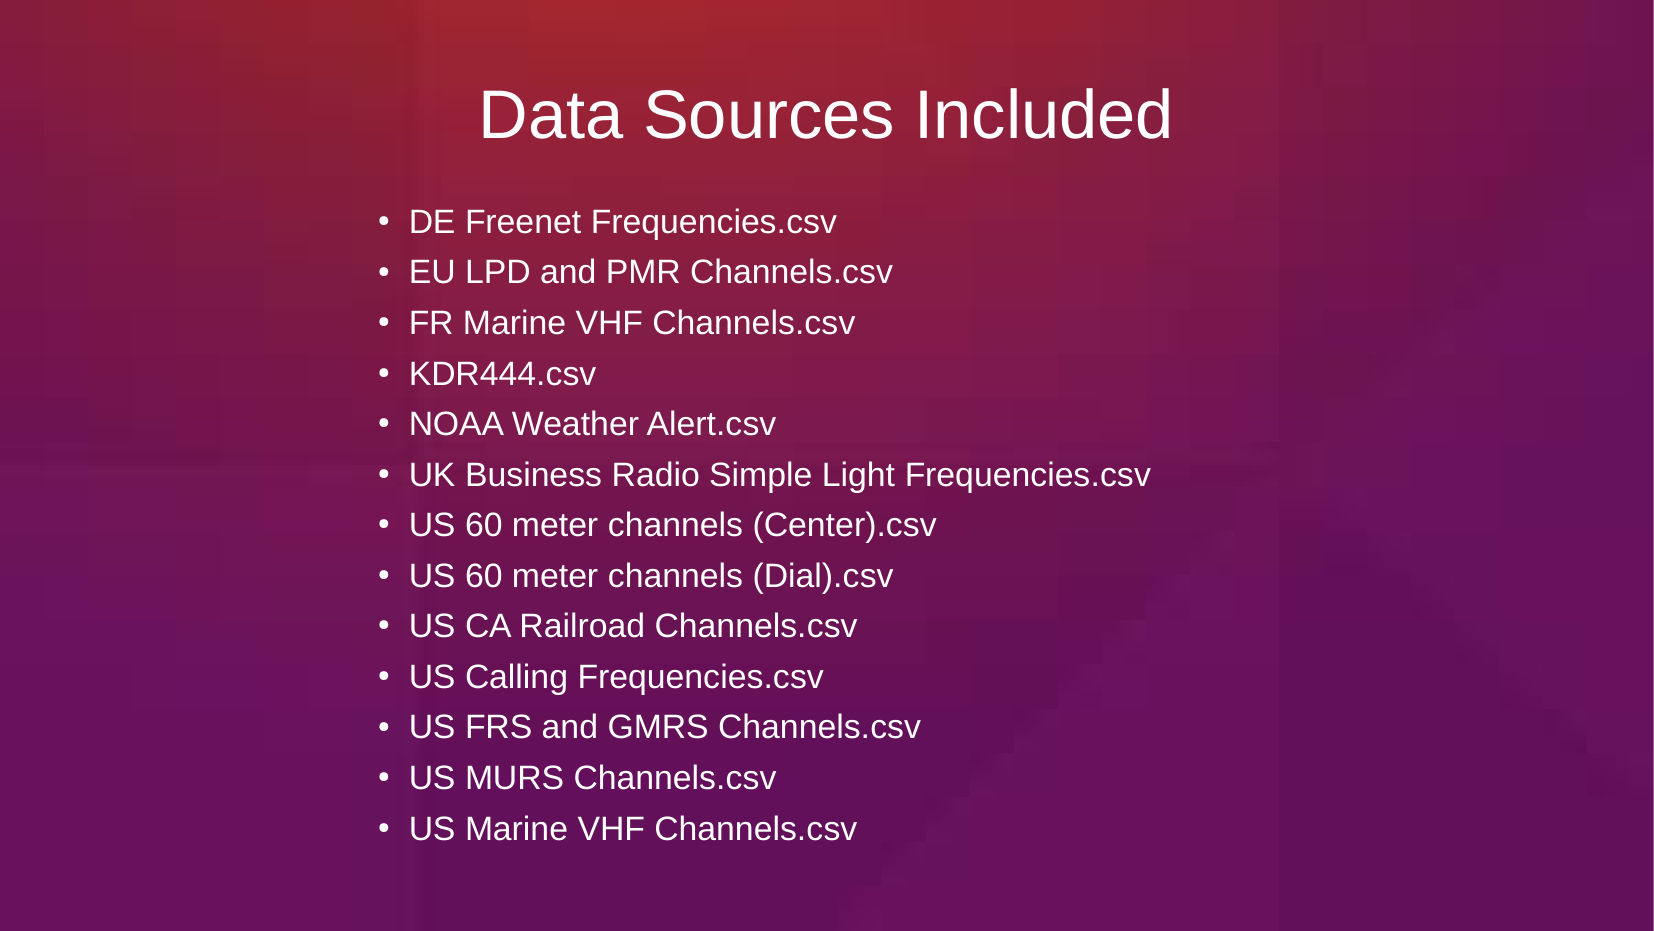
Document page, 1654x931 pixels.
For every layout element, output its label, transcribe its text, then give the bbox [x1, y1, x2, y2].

list DE Freenet Frequencies.csv EU LPD and PMR Channels.csv FR Marine VHF Channels.csv KDR444.csv NOAA Weather Alert.csv UK Business Radio Simple Light Frequencies.csv US 60 meter channels (Center).csv US 60 meter channels (Dial).csv US CA Railroad Channels.csv US Calling Frequencies.csv US FRS and GMRS Channels.csv US MURS Channels.csv US Marine VHF Channels.csv [367, 203, 1286, 855]
picture [0, 0, 1654, 931]
title Data Sources Included [82, 37, 1571, 193]
